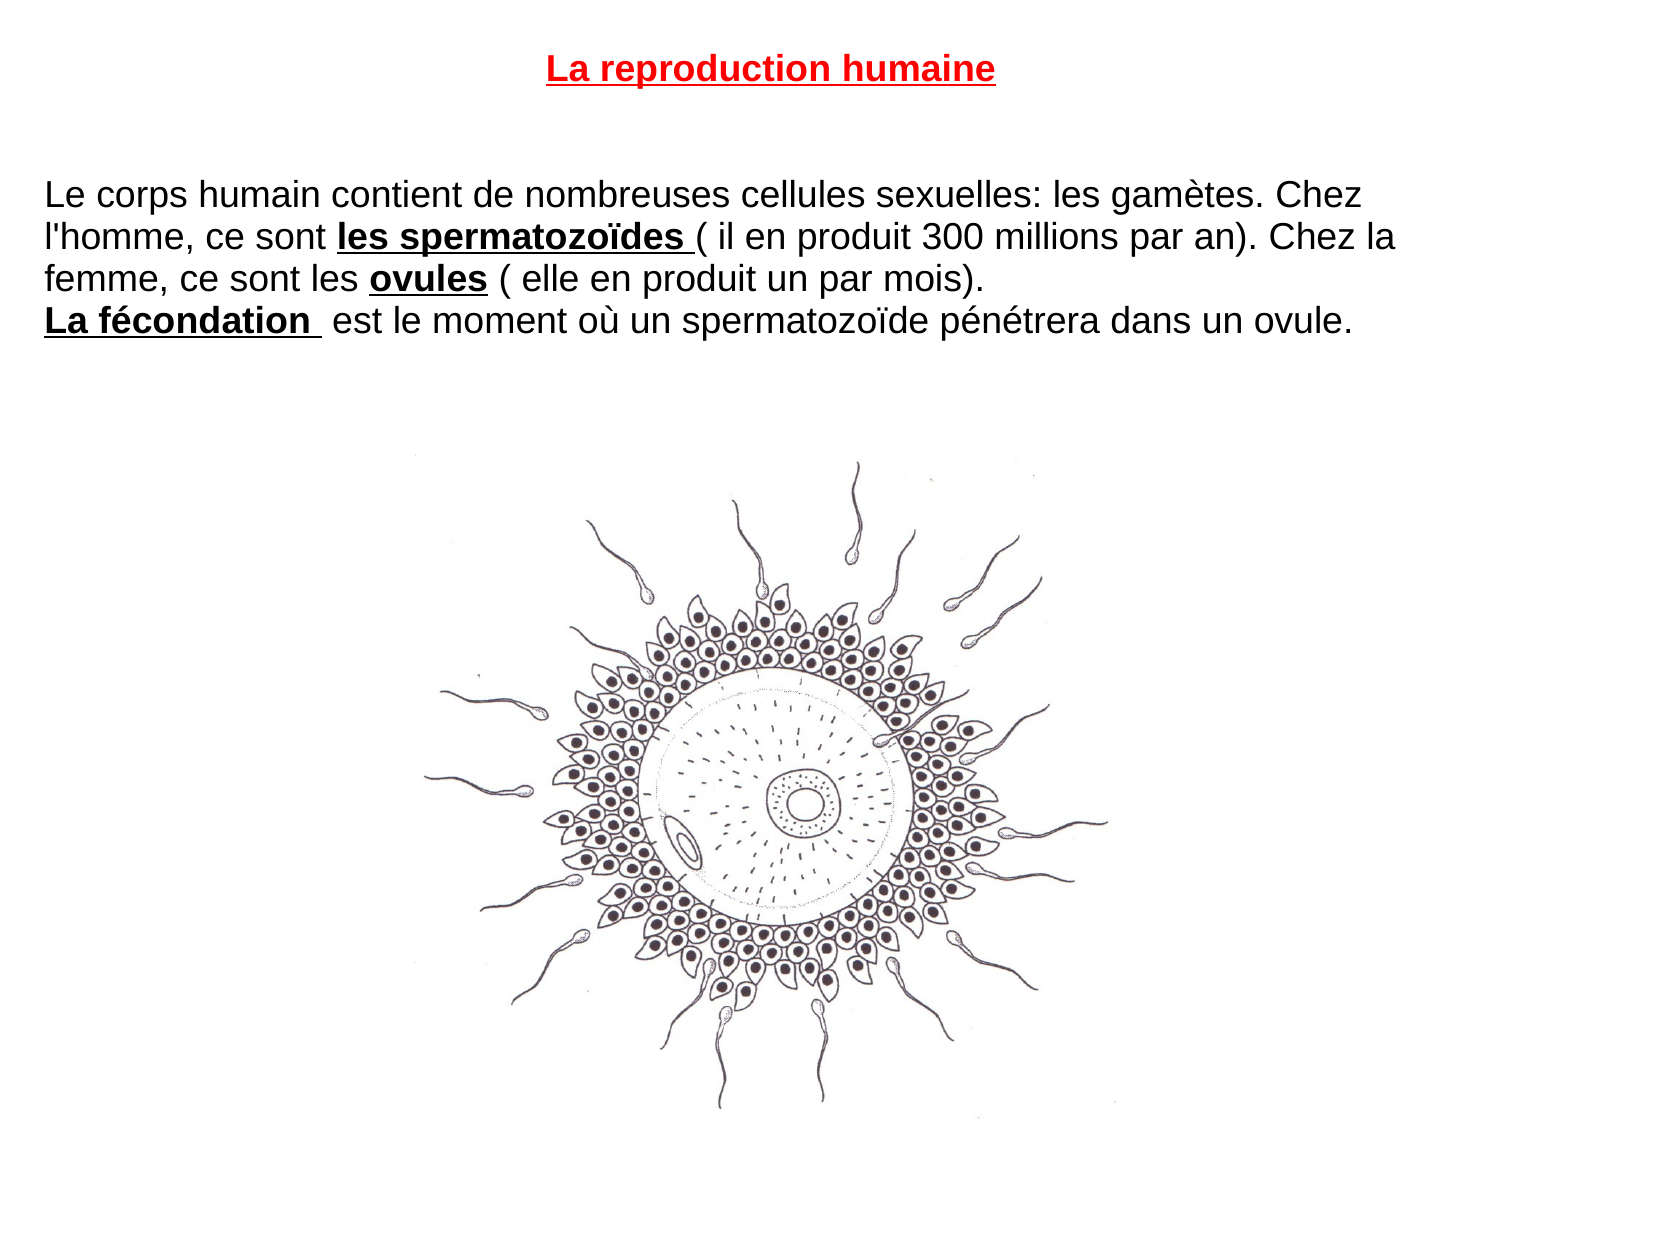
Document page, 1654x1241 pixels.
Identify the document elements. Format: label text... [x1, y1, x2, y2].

picture [413, 442, 1123, 1130]
text_box La reproduction humaine Le corps humain contient de nombreuses cellules sexuelles: les gamètes. Chez l'homme, ce sont les spermatozoïdes ( il en produit 300 millions par an). Chez la femme, ce sont les ovules ( elle en produit un par mois). La fécondation est le moment où un spermatozoïde pénétrera dans un ovule. [29, 40, 1513, 355]
